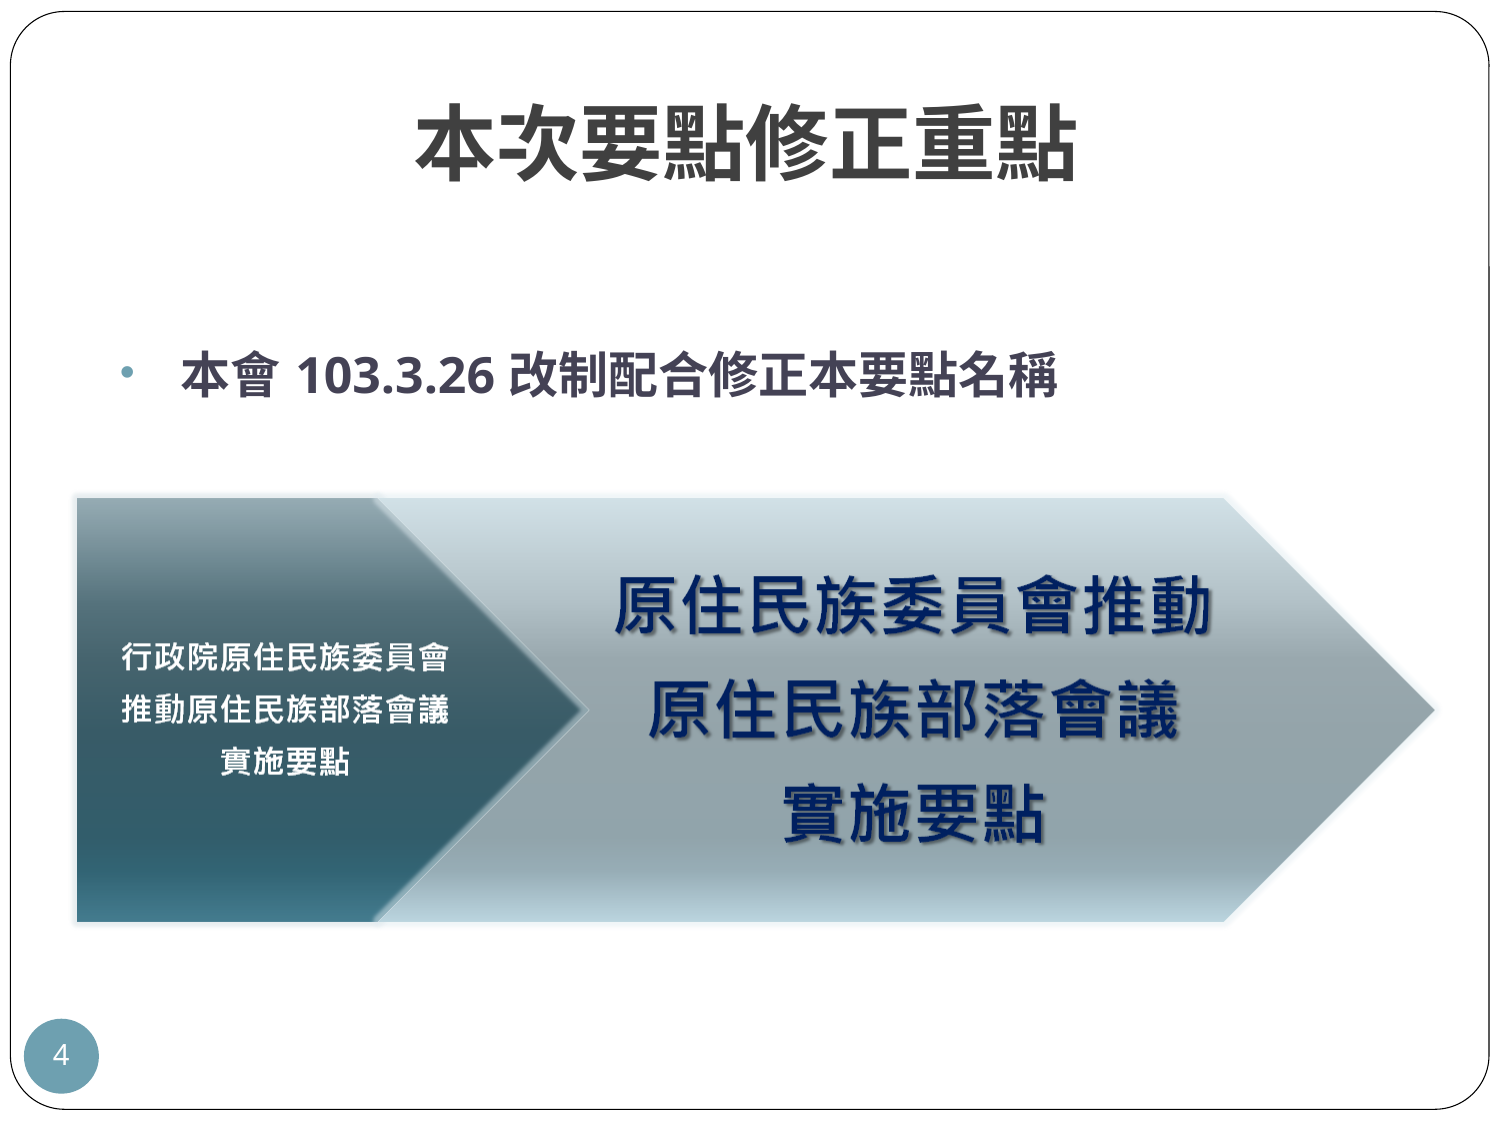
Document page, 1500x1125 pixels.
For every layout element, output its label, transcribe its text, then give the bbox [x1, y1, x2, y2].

text_box 本會103.3.26改制配合修正本要點名稱 [112, 302, 1392, 423]
text_box 本次要點修正重點 [112, 18, 1388, 207]
picture [64, 478, 1448, 941]
text_box <編號> [23, 1018, 99, 1094]
